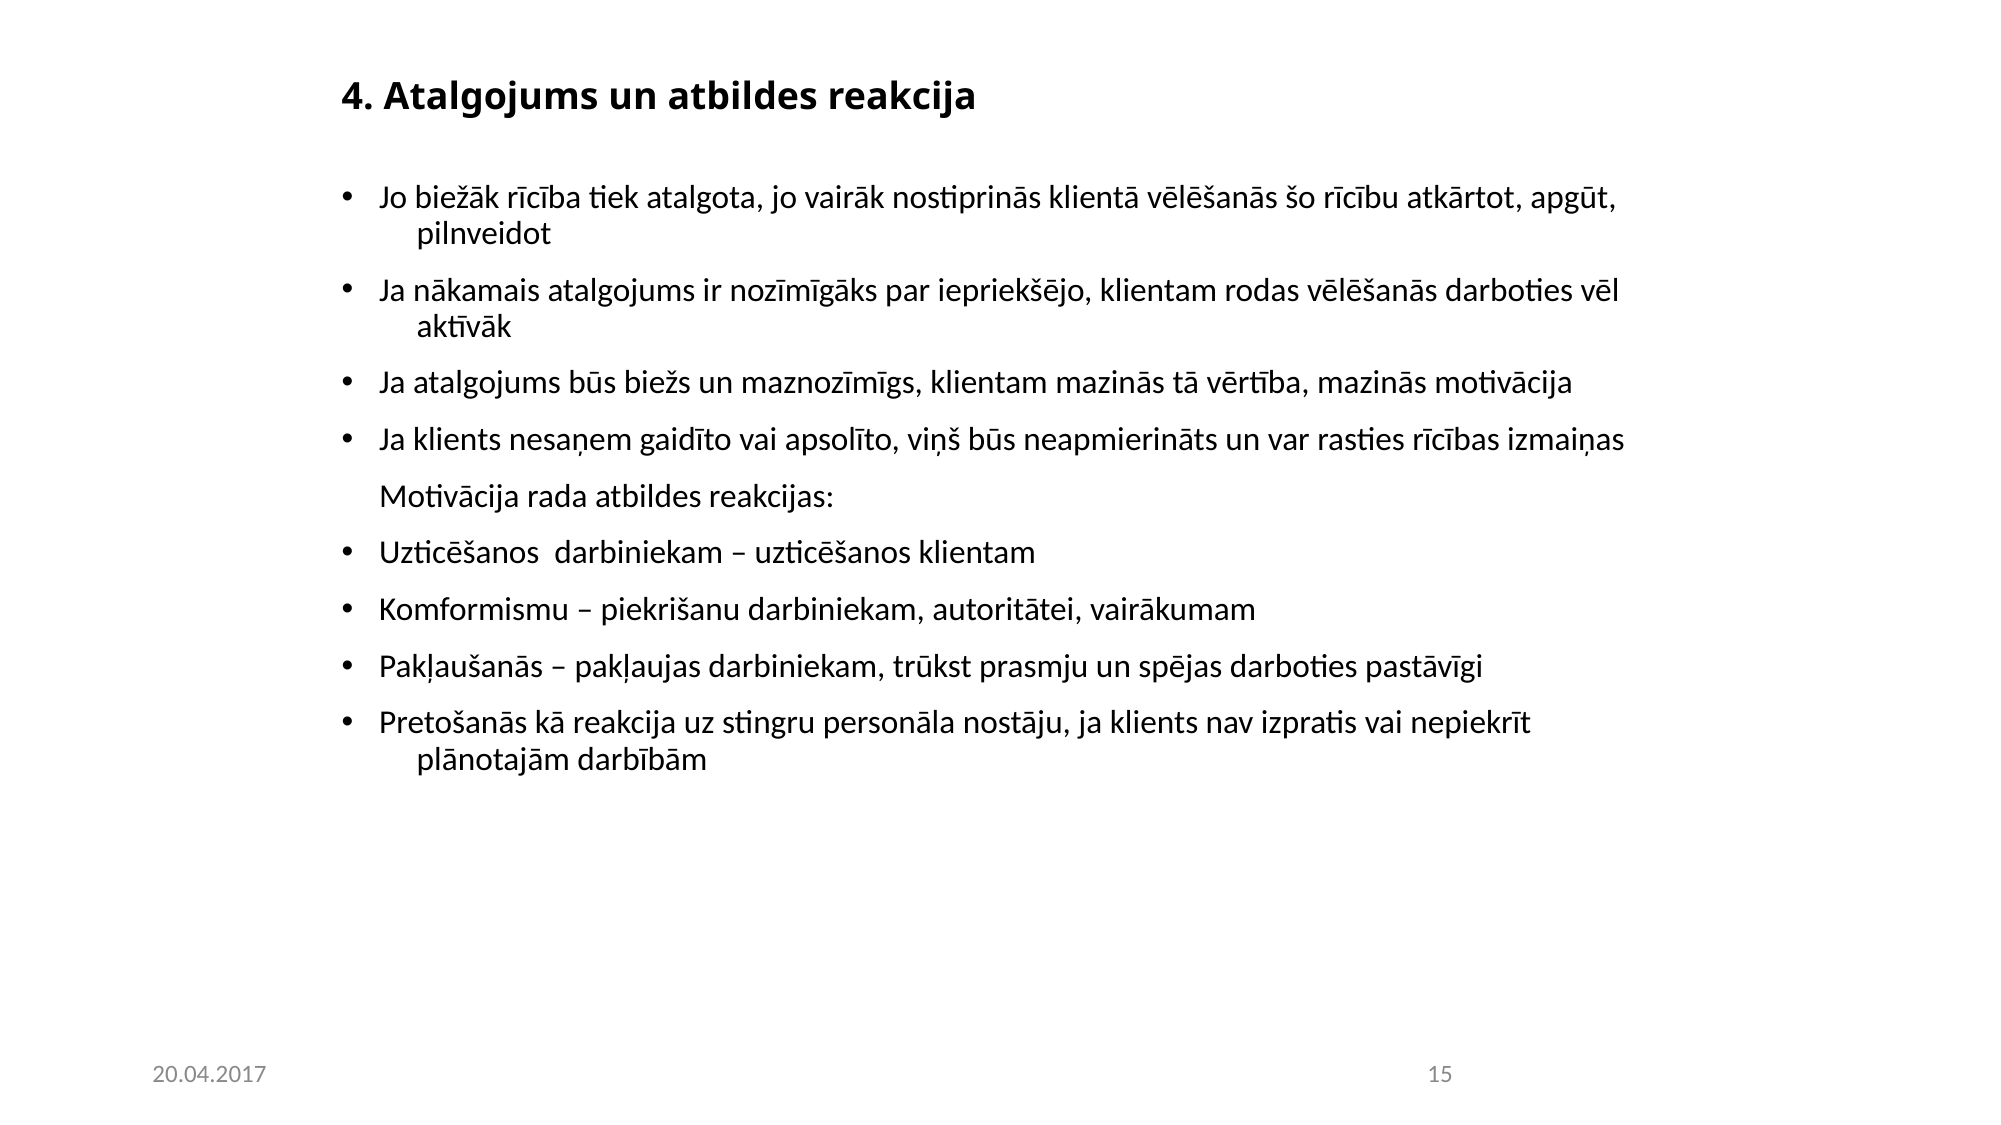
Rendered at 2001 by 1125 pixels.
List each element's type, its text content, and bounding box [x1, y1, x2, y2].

title 4. Atalgojums un atbildes reakcija [326, 45, 1677, 150]
list Jo biežāk rīcība tiek atalgota, jo vairāk nostiprinās klientā vēlēšanās šo rīcību atkārtot, apgūt, pilnveidot Ja nākamais atalgojums ir nozīmīgāks par iepriekšējo, klientam rodas vēlēšanās darboties vēl aktīvāk Ja atalgojums būs biežs un maznozīmīgs, klientam mazinās tā vērtība, mazinās motivācija Ja klients nesaņem gaidīto vai apsolīto, viņš būs neapmierināts un var rasties rīcības izmaiņas Motivācija rada atbildes reakcijas: Uzticēšanos darbiniekam – uzticēšanos klientam Komformismu – piekrišanu darbiniekam, autoritātei, vairākumam Pakļaušanās – pakļaujas darbiniekam, trūkst prasmju un spējas darboties pastāvīgi Pretošanās kā reakcija uz stingru personāla nostāju, ja klients nav izpratis vai nepiekrīt plānotajām darbībām [326, 172, 1677, 916]
text_box [1412, 1042, 1863, 1103]
text_box 20.04.2017 [137, 1042, 588, 1103]
